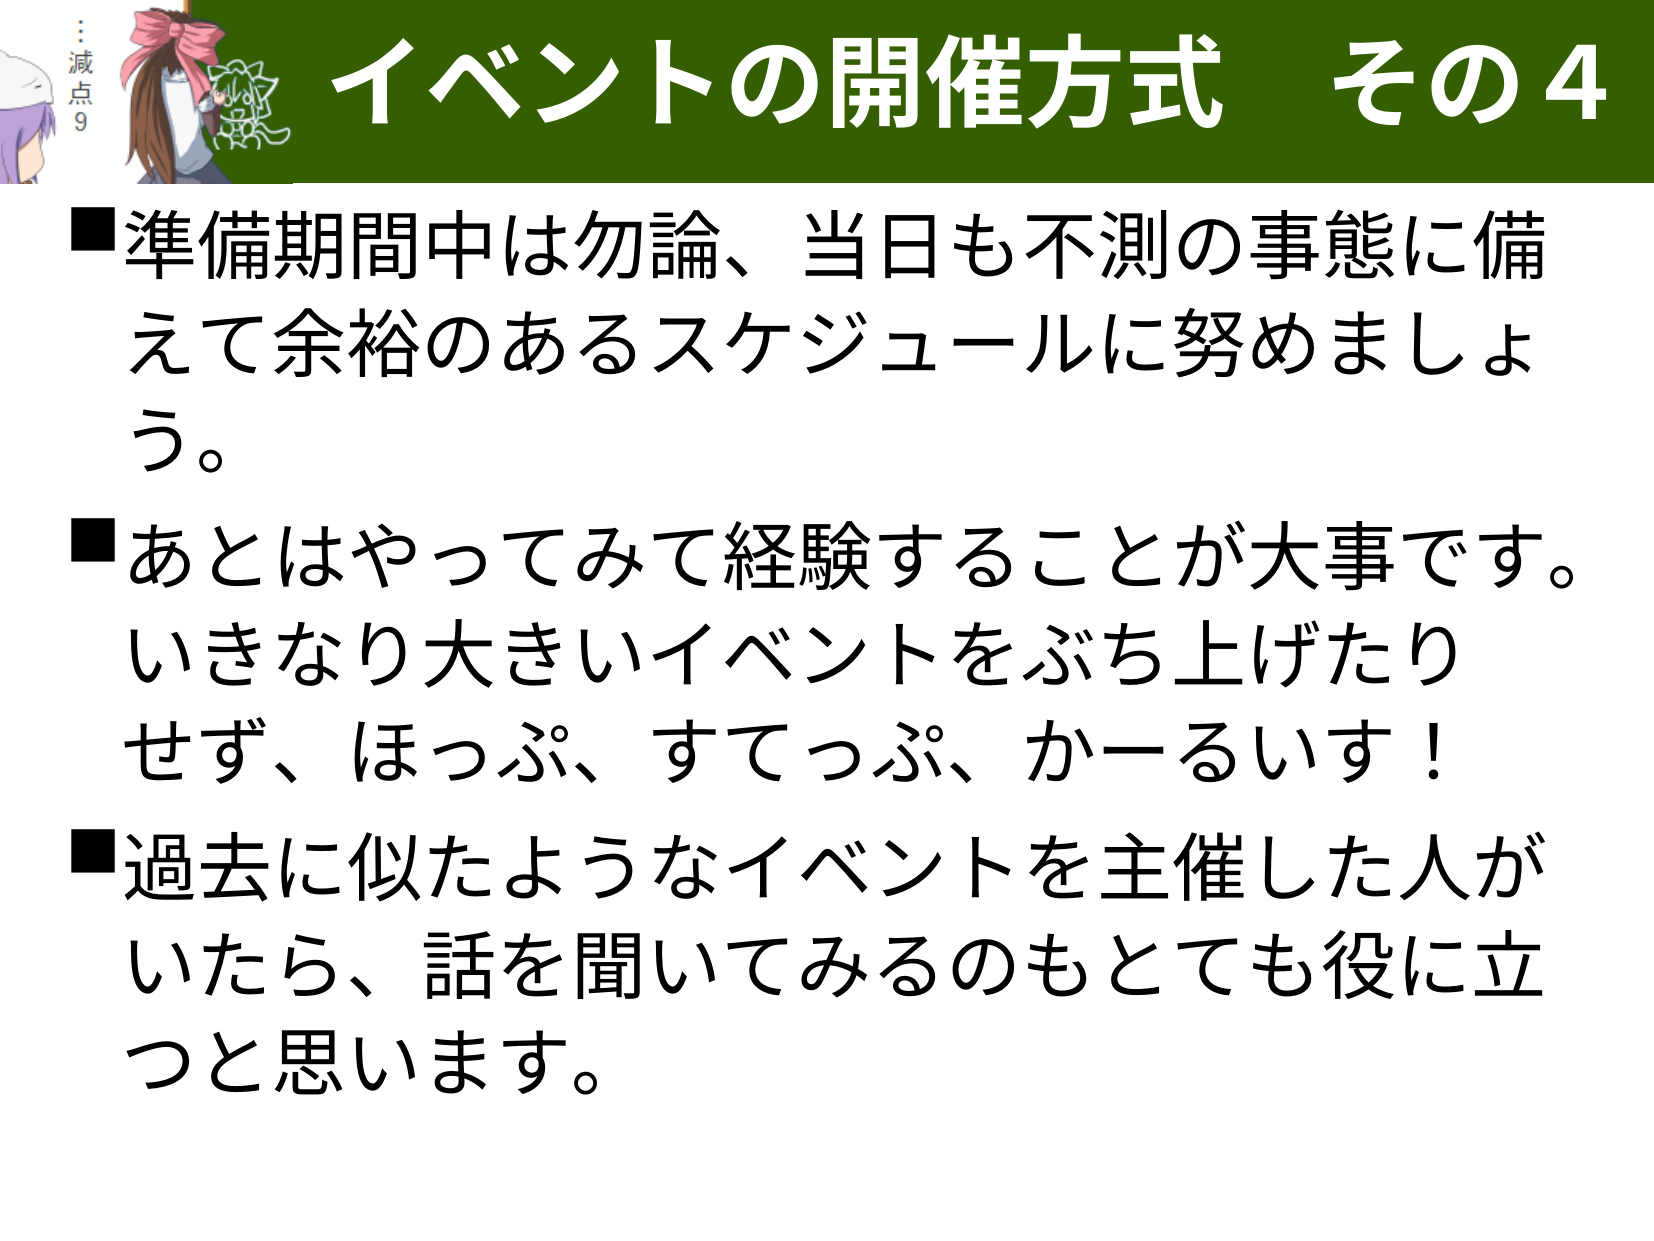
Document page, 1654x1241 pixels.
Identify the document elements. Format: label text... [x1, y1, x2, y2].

list 準備期間中は勿論、当日も不測の事態に備えて余裕のあるスケジュールに努めましょう。 あとはやってみて経験することが大事です。いきなり大きいイベントをぶち上げたり せず、ほっぷ、すてっぷ、かーるいす！ 過去に似たようなイベントを主催した人がいたら、話を聞いてみるのもとても役に立つと思います。 [65, 195, 1595, 1146]
title イベントの開催方式 その４ [325, 0, 1654, 168]
picture [0, 0, 293, 184]
